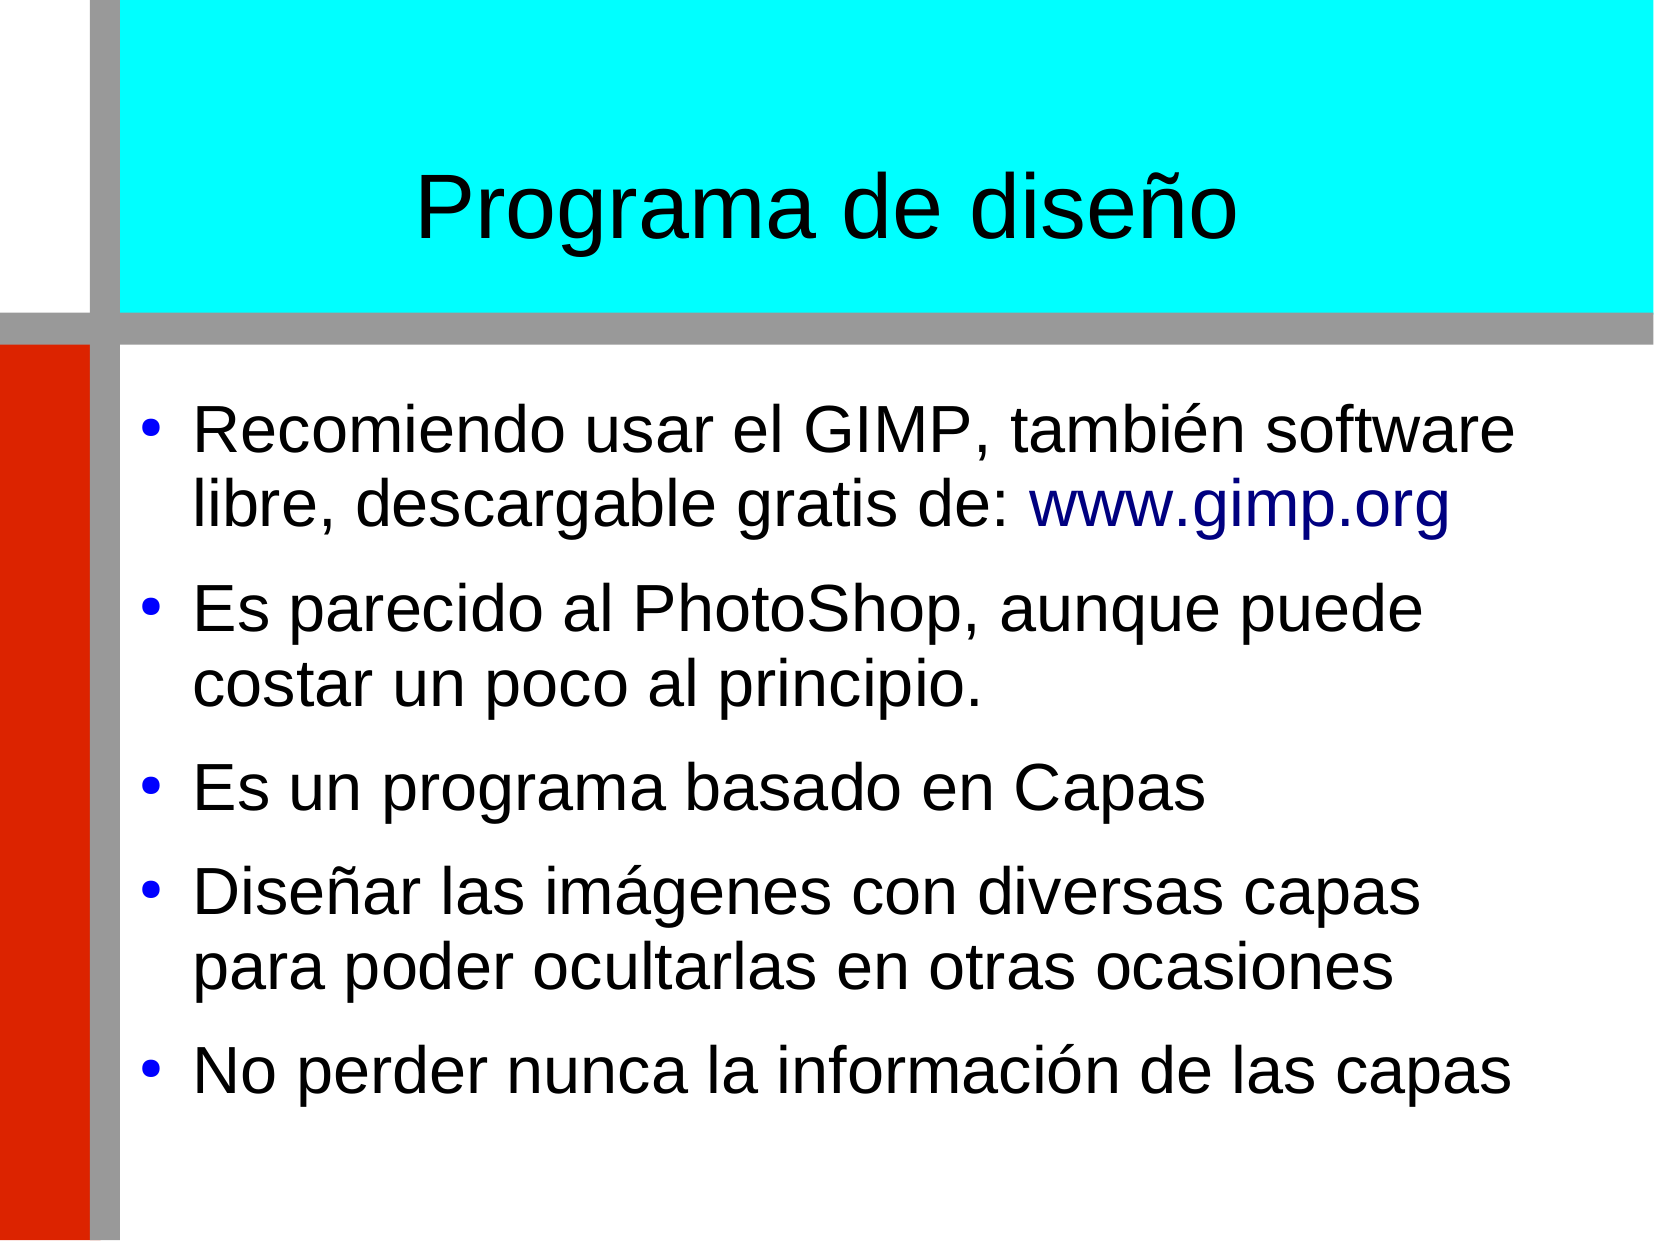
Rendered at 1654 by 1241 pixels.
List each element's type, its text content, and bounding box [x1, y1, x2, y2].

list Recomiendo usar el GIMP, también software libre, descargable gratis de: www.gimp.org Es parecido al PhotoShop, aunque puede costar un poco al principio. Es un programa basado en Capas Diseñar las imágenes con diversas capas para poder ocultarlas en otras ocasiones No perder nunca la información de las capas [121, 391, 1534, 1211]
title Programa de diseño [121, 102, 1534, 310]
